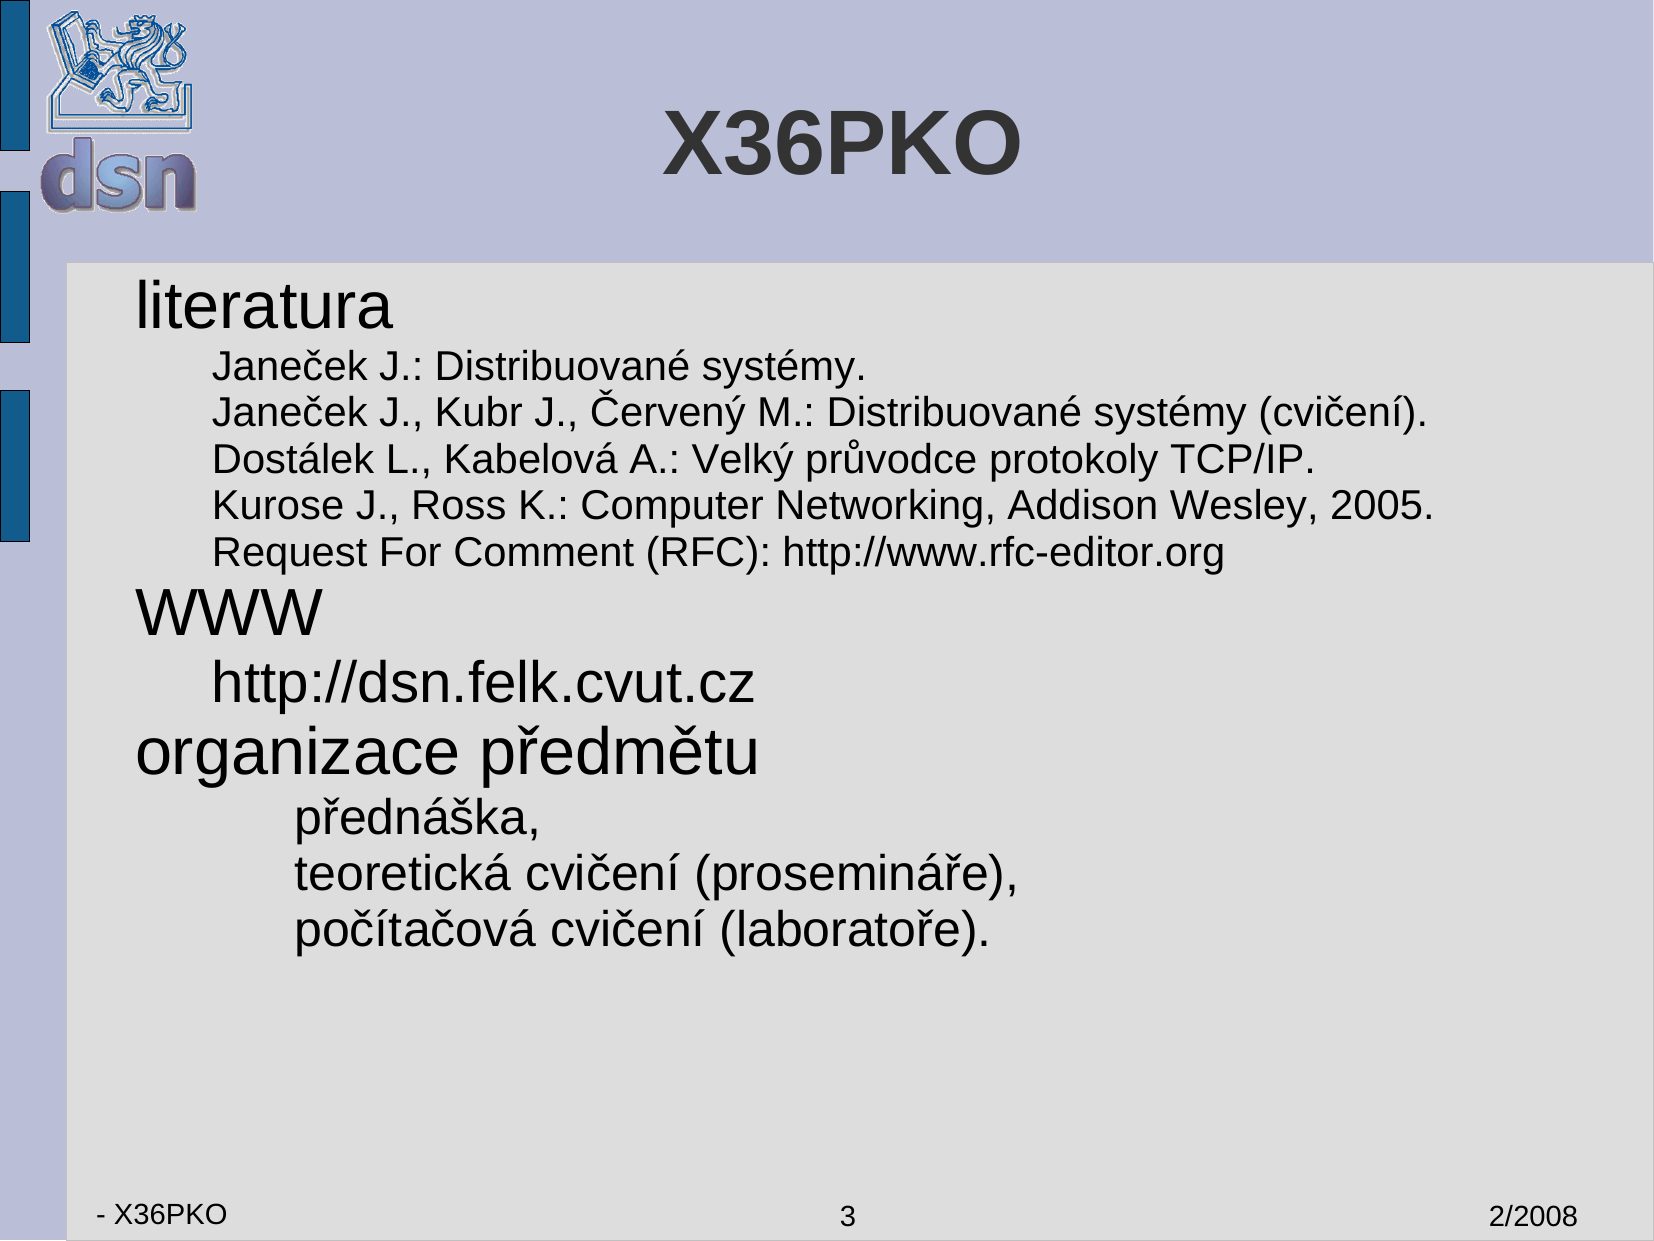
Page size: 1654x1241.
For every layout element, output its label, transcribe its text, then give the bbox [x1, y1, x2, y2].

title X36PKO [210, 39, 1478, 247]
picture [10, 10, 223, 230]
list literatura Janeček J.: Distribuované systémy. Janeček J., Kubr J., Červený M.: Distribuované systémy (cvičení). Dostálek L., Kabelová A.: Velký průvodce protokoly TCP/IP. Kurose J., Ross K.: Computer Networking, Addison Wesley, 2005. Request For Comment (RFC): http://www.rfc-editor.org WWW http://dsn.felk.cvut.cz organizace předmětu přednáška, teoretická cvičení (prosemináře), počítačová cvičení (laboratoře). [117, 267, 1530, 1049]
